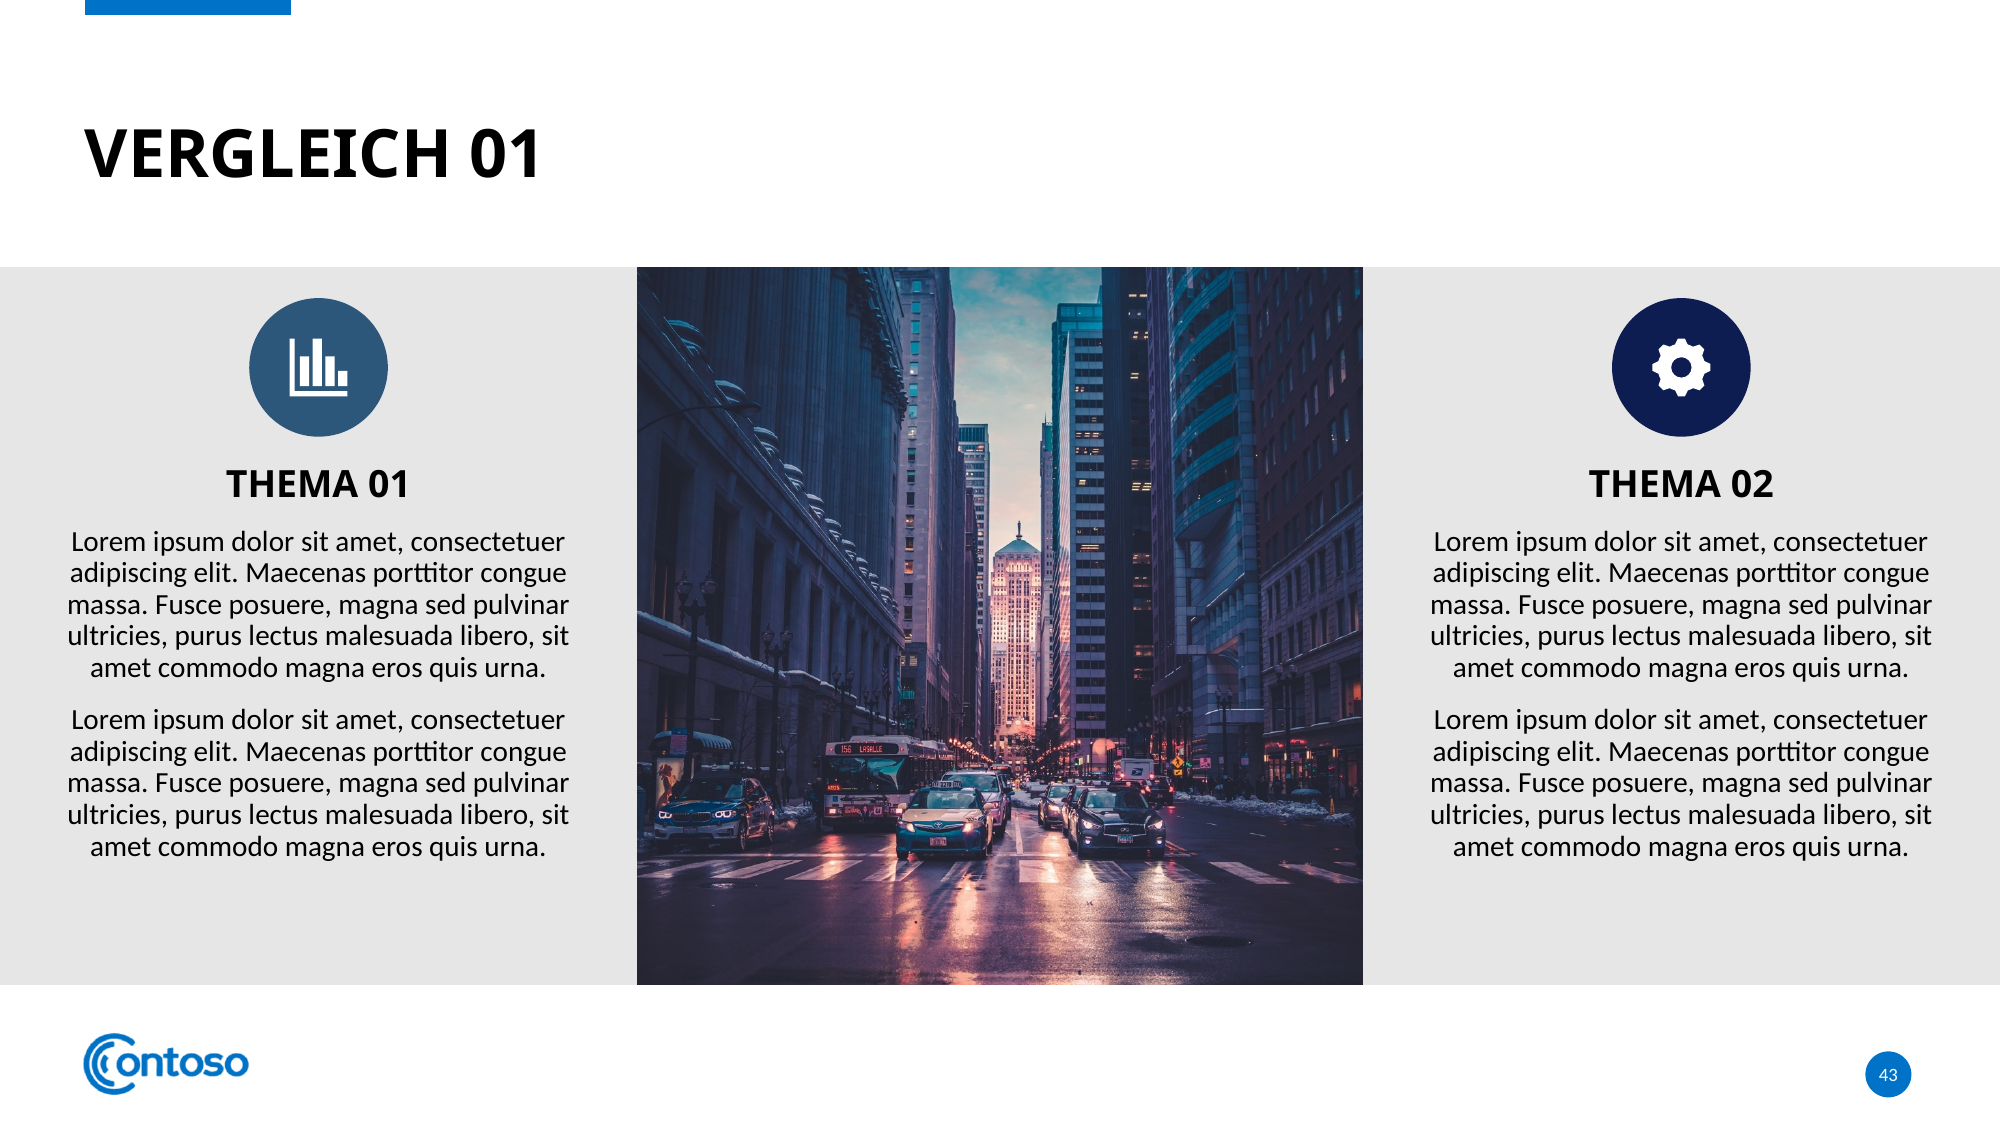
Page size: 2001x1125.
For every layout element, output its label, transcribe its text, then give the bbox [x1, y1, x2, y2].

picture [277, 326, 360, 409]
list Lorem ipsum dolor sit amet, consectetuer adipiscing elit. Maecenas porttitor congue massa. Fusce posuere, magna sed pulvinar ultricies, purus lectus malesuada libero, sit amet commodo magna eros quis urna. Lorem ipsum dolor sit amet, consectetuer adipiscing elit. Maecenas porttitor congue massa. Fusce posuere, magna sed pulvinar ultricies, purus lectus malesuada libero, sit amet commodo magna eros quis urna. [1398, 527, 1964, 937]
picture [637, 267, 1363, 985]
list Thema 01 [35, 444, 602, 527]
list Lorem ipsum dolor sit amet, consectetuer adipiscing elit. Maecenas porttitor congue massa. Fusce posuere, magna sed pulvinar ultricies, purus lectus malesuada libero, sit amet commodo magna eros quis urna. Lorem ipsum dolor sit amet, consectetuer adipiscing elit. Maecenas porttitor congue massa. Fusce posuere, magna sed pulvinar ultricies, purus lectus malesuada libero, sit amet commodo magna eros quis urna. [35, 527, 602, 937]
picture [1640, 326, 1723, 409]
text_box [1864, 1059, 1913, 1090]
list Thema 02 [1398, 444, 1964, 527]
title Vergleich 01 [84, 40, 1914, 192]
